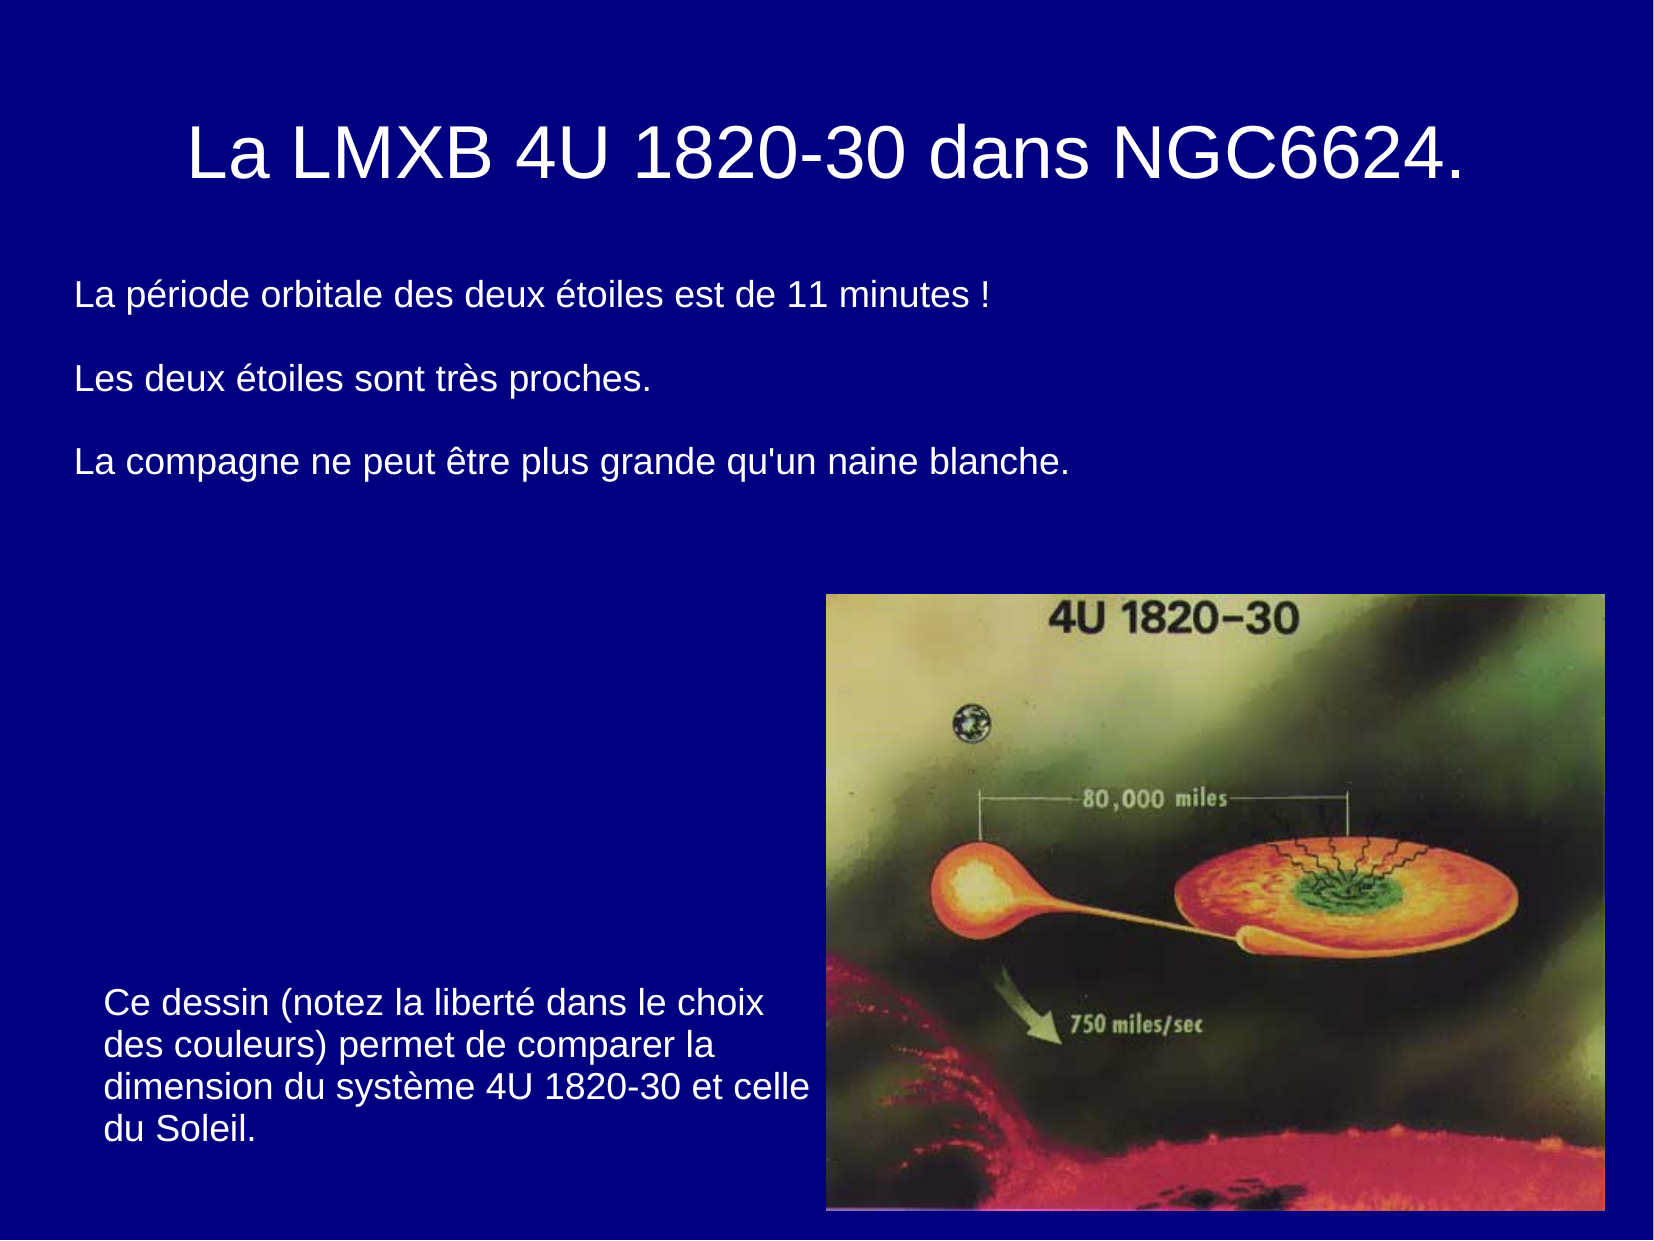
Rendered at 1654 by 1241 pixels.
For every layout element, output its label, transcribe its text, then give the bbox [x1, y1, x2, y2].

picture [826, 594, 1605, 1211]
text_box Ce dessin (notez la liberté dans le choix des couleurs) permet de comparer la dimension du système 4U 1820-30 et celle du Soleil. [88, 974, 836, 1158]
title La LMXB 4U 1820-30 dans NGC6624. [82, 49, 1571, 257]
text_box La période orbitale des deux étoiles est de 11 minutes ! Les deux étoiles sont très proches. La compagne ne peut être plus grande qu'un naine blanche. [59, 265, 1447, 744]
